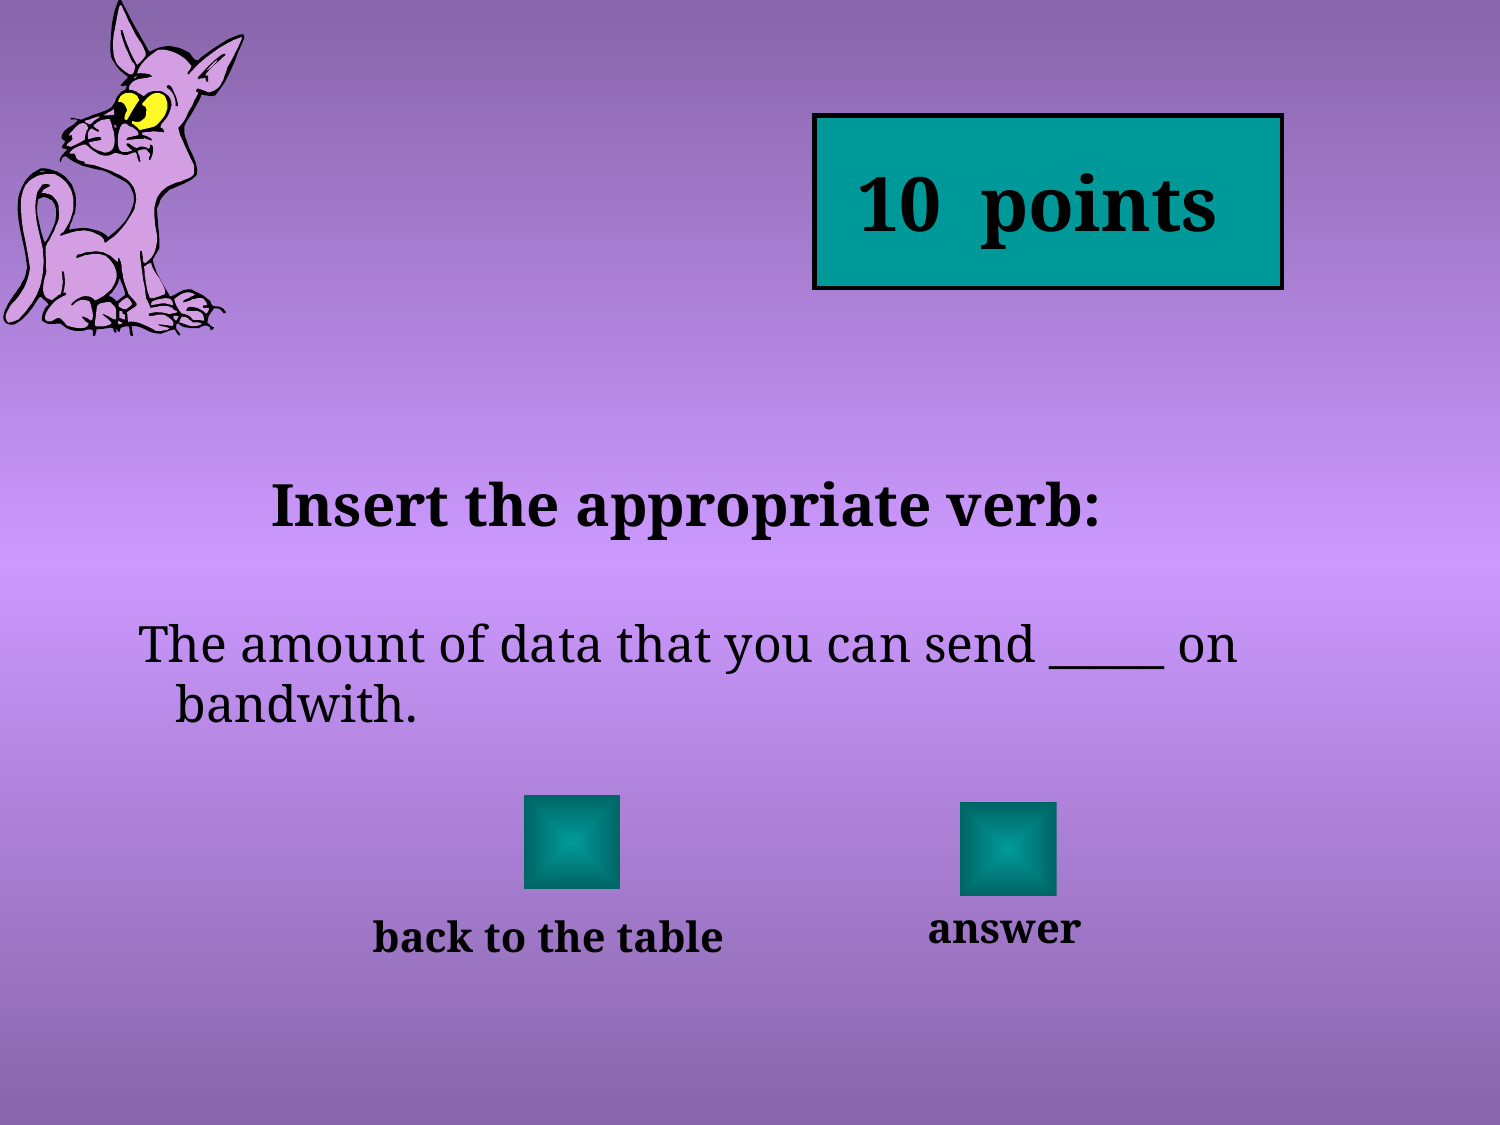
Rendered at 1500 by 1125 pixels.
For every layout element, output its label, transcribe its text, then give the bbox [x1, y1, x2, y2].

text_box back to the table [338, 903, 758, 969]
text_box 10 points [842, 148, 1256, 254]
text_box answer [859, 894, 1150, 959]
text_box Insert the appropriate verb: [0, 408, 1374, 597]
text_box The amount of data that you can send _____ on bandwith. [0, 605, 1474, 811]
text_box [814, 115, 1282, 288]
text_box [960, 811, 1057, 896]
text_box [524, 811, 620, 889]
